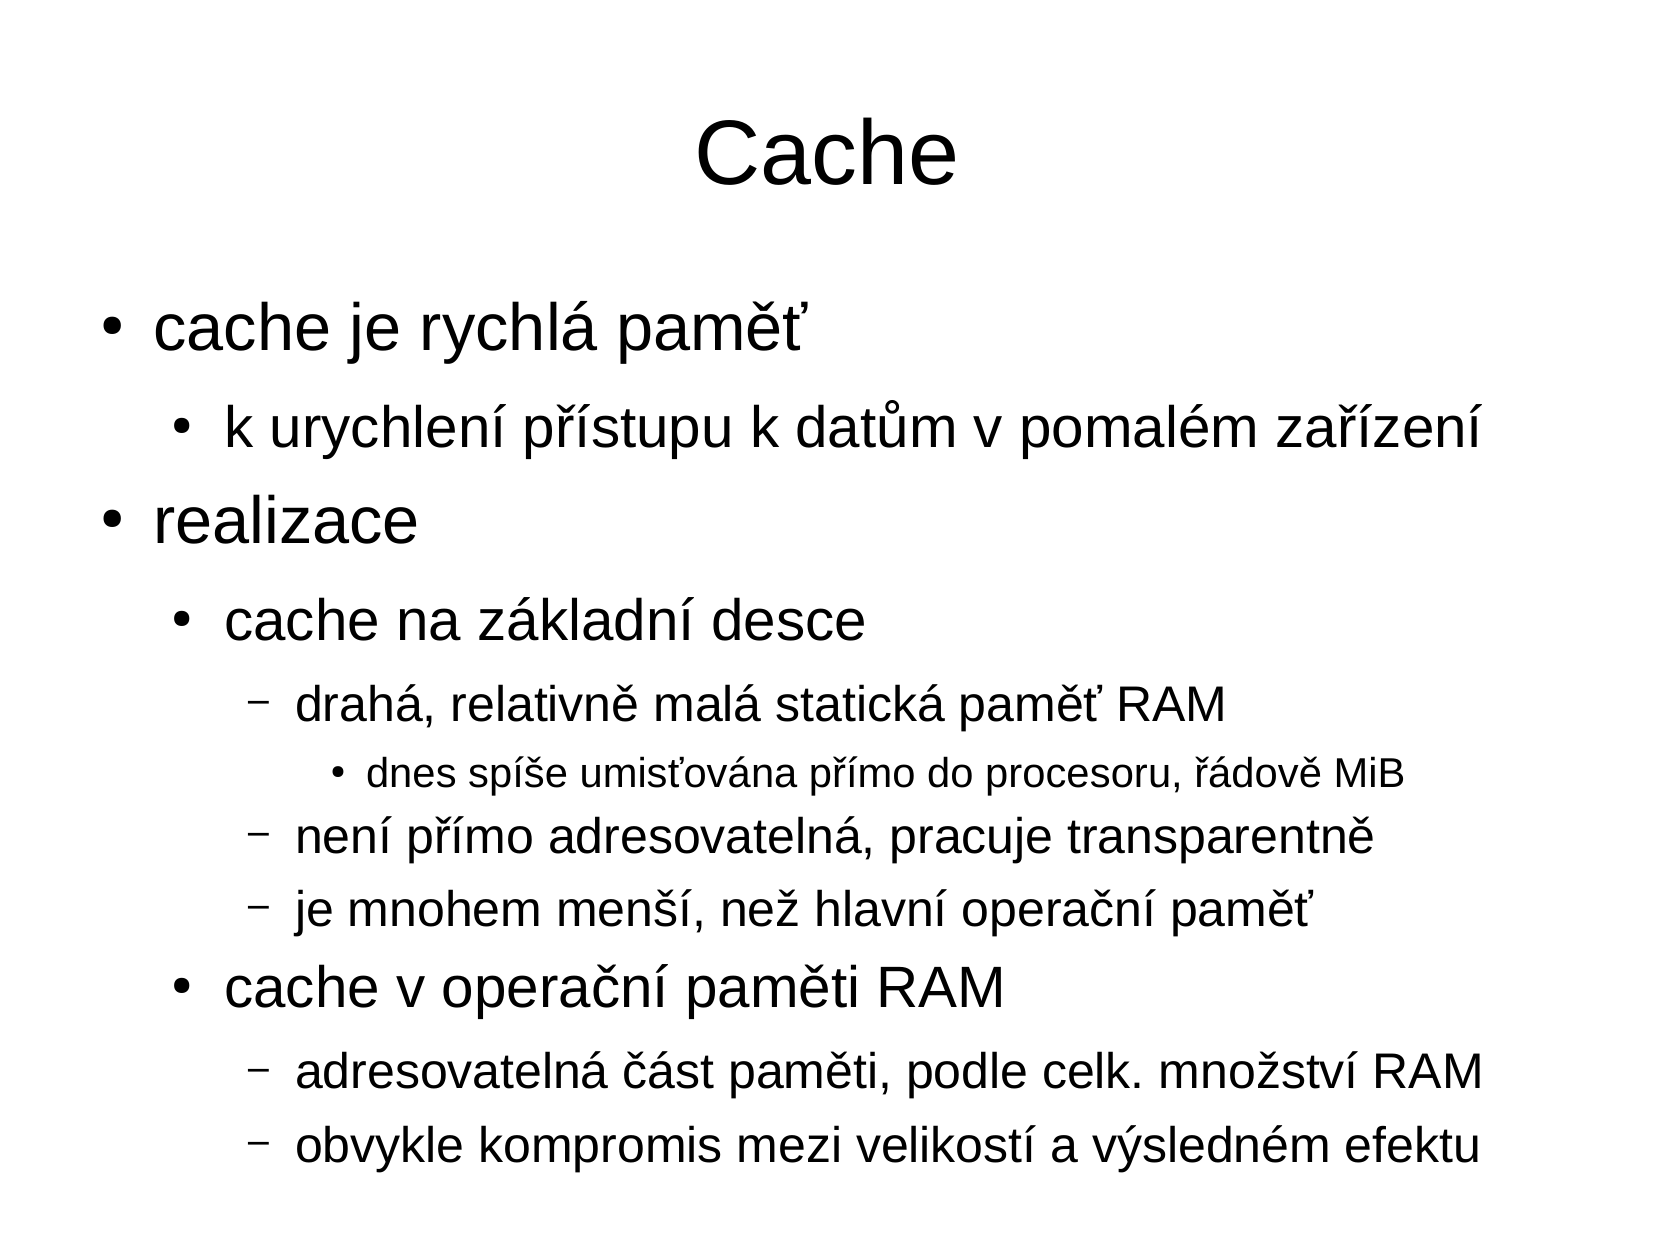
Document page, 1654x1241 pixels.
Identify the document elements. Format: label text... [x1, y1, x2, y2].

list cache je rychlá paměť k urychlení přístupu k datům v pomalém zařízení realizace cache na základní desce drahá, relativně malá statická paměť RAM dnes spíše umisťována přímo do procesoru, řádově MiB není přímo adresovatelná, pracuje transparentně je mnohem menší, než hlavní operační paměť cache v operační paměti RAM adresovatelná část paměti, podle celk. množství RAM obvykle kompromis mezi velikostí a výsledném efektu [82, 290, 1571, 1173]
title Cache [82, 49, 1571, 257]
